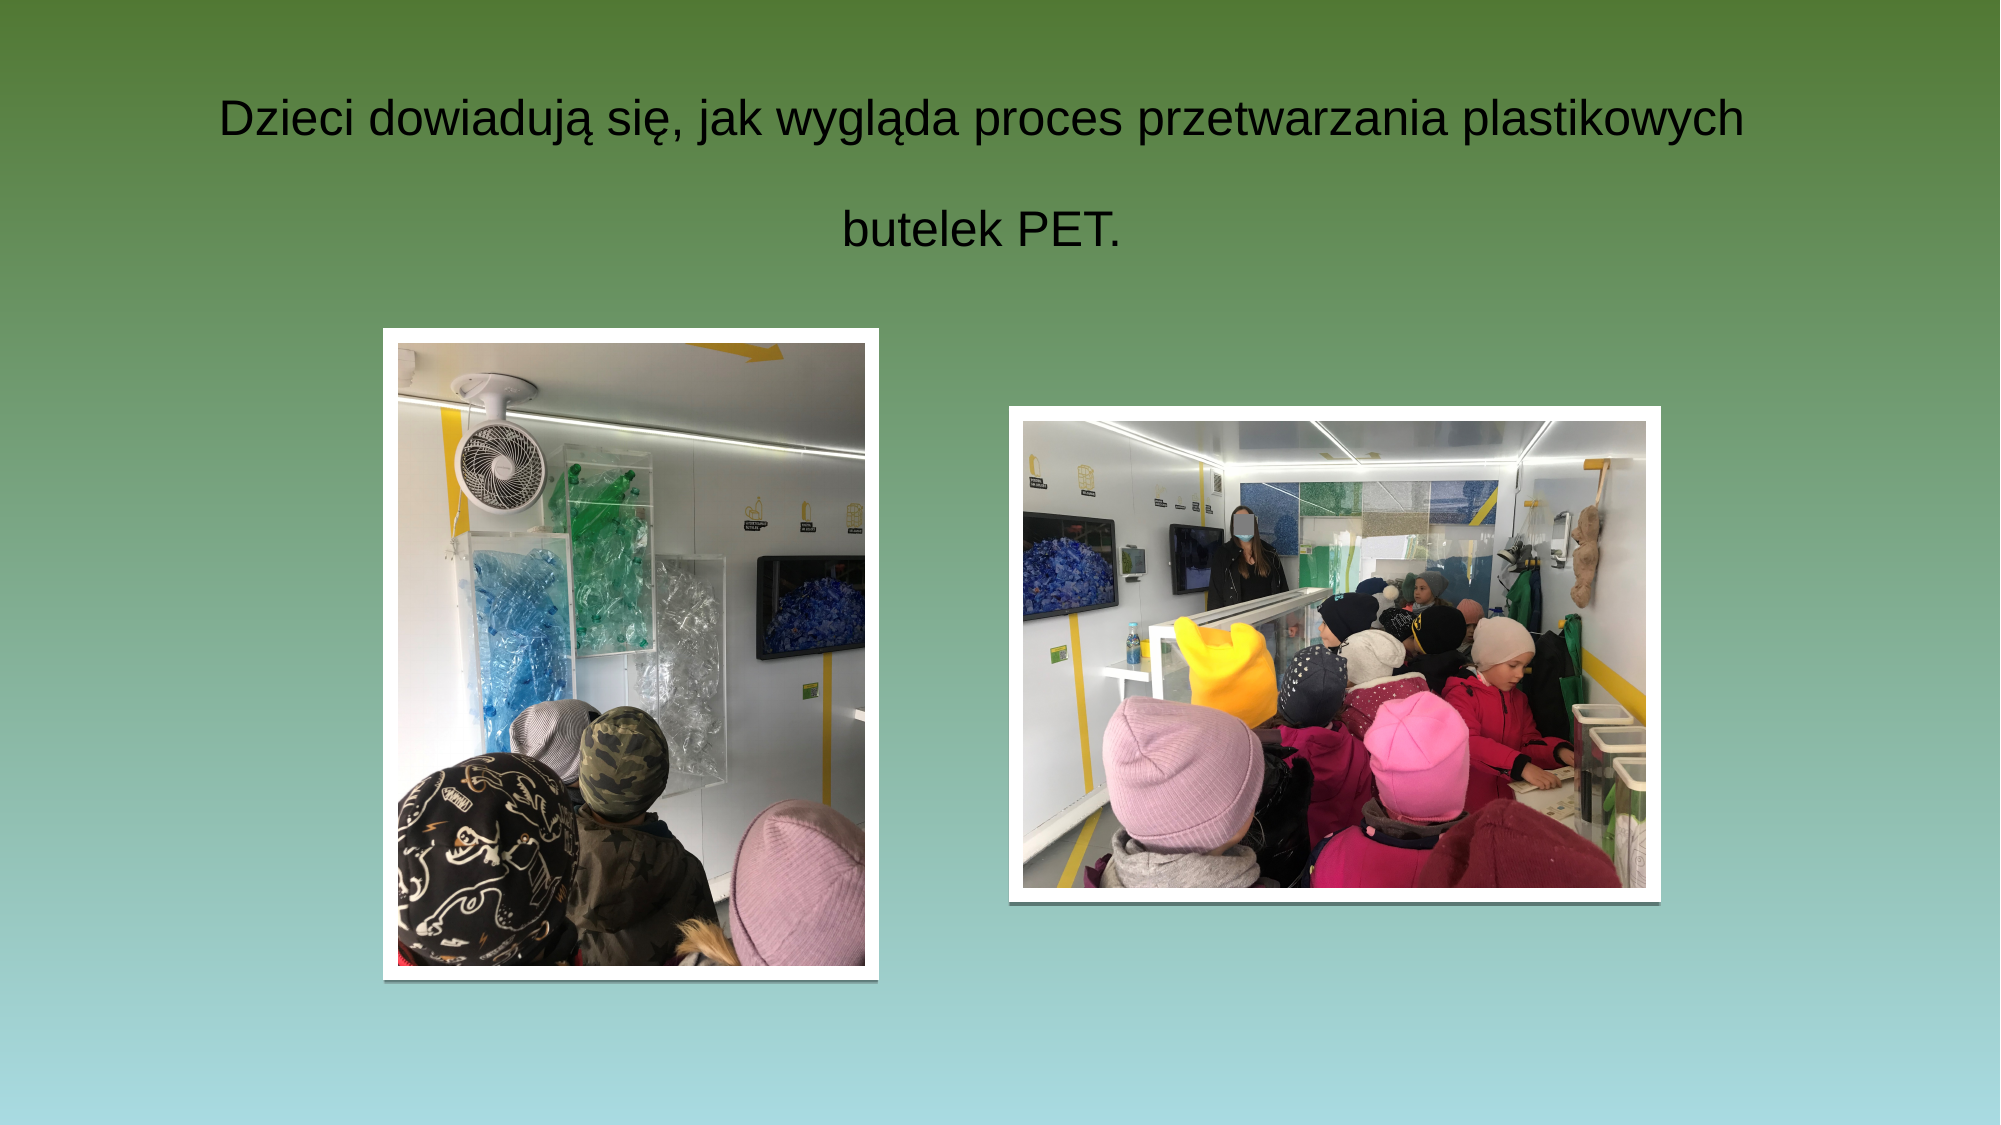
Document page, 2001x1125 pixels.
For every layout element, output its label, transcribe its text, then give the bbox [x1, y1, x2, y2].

picture [1023, 420, 1647, 888]
picture [397, 342, 865, 966]
subtitle Dzieci dowiadują się, jak wygląda proces przetwarzania plastikowych butelek PET. [82, 47, 1896, 238]
